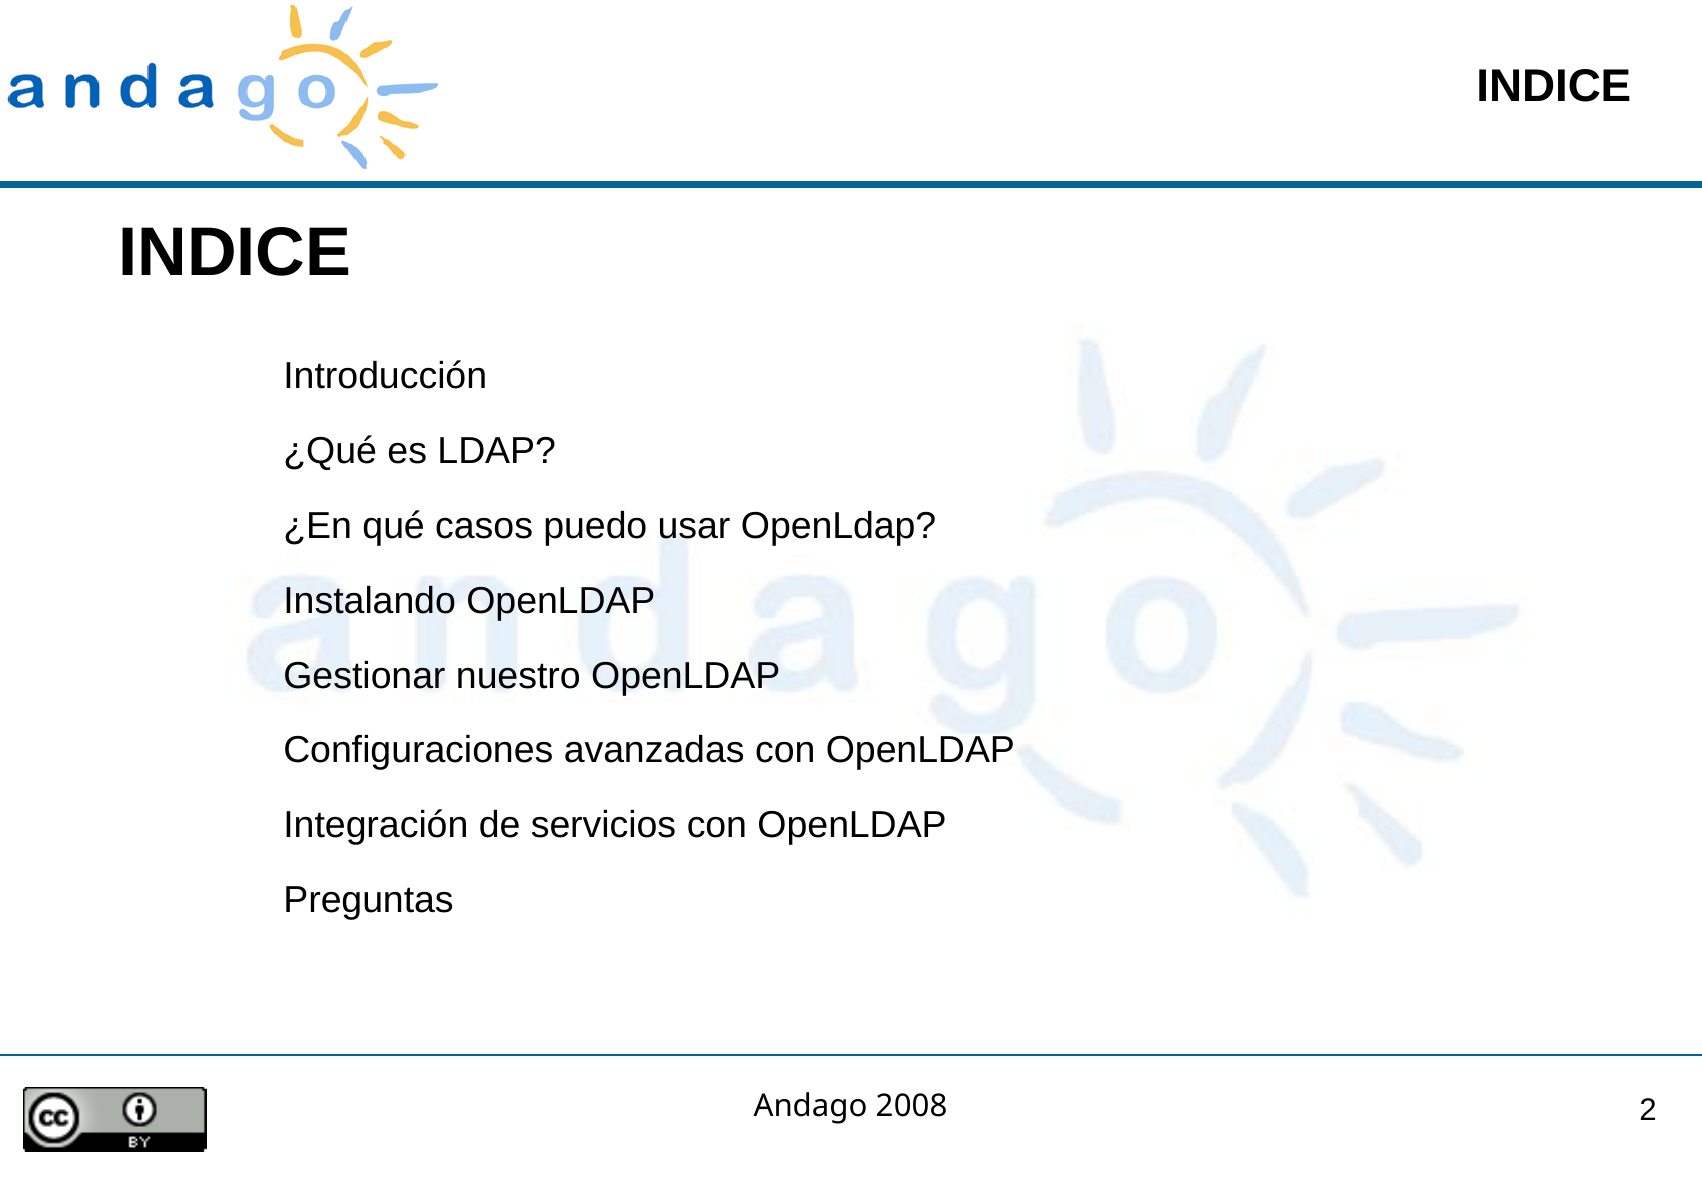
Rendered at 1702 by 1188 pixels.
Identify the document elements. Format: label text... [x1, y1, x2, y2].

picture [0, 0, 255, 175]
picture [23, 1087, 207, 1152]
title INDICE [255, 0, 1702, 196]
list INDICE Introducción ¿Qué es LDAP? ¿En qué casos puedo usar OpenLdap? Instalando OpenLDAP Gestionar nuestro OpenLDAP Configuraciones avanzadas con OpenLDAP Integración de servicios con OpenLDAP Preguntas [118, 232, 1565, 945]
